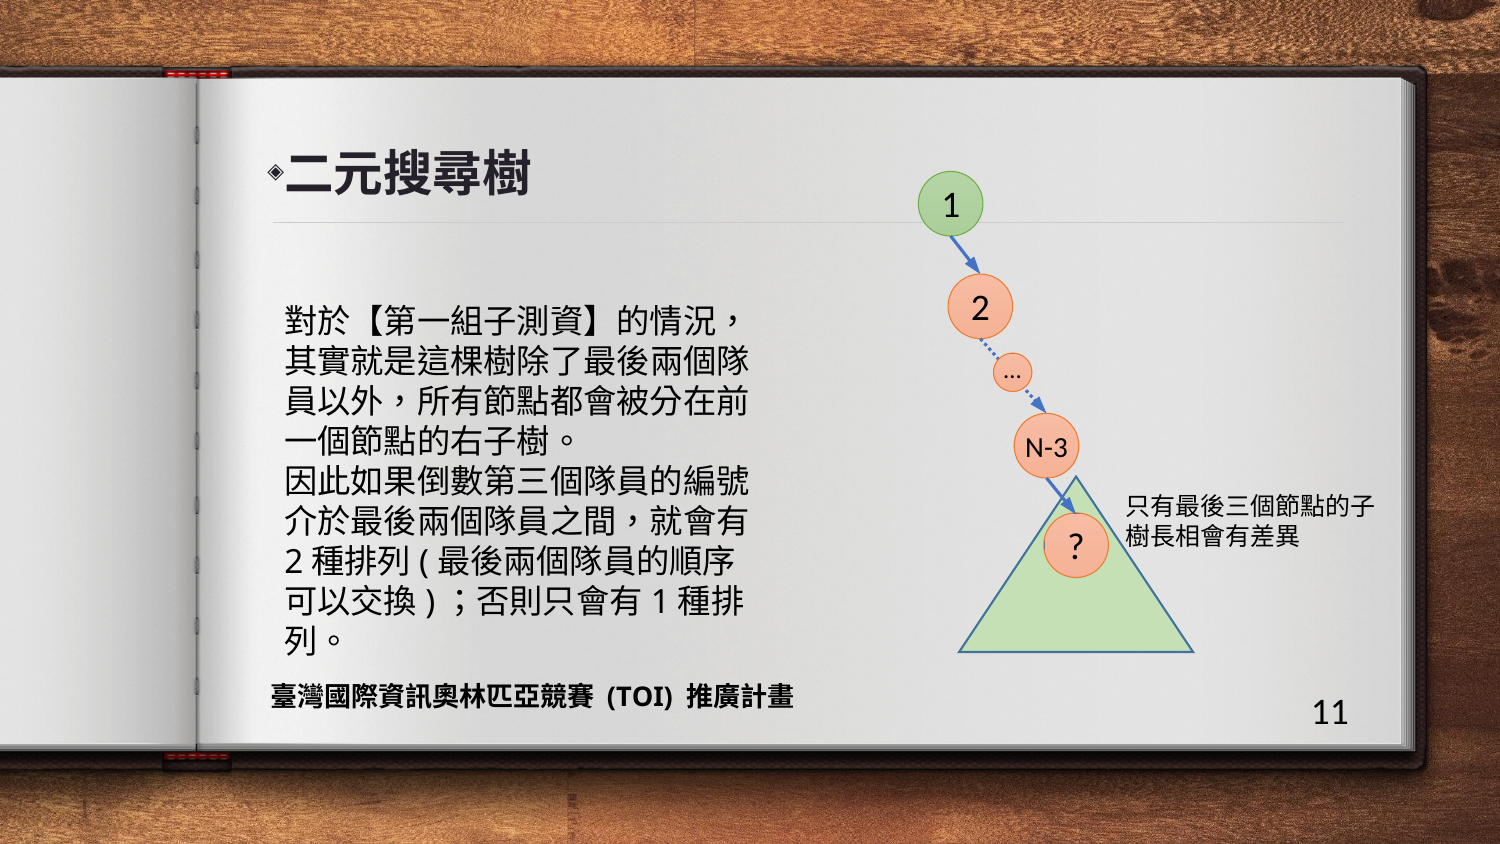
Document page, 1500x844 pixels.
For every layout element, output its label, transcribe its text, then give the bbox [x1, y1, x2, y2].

text_box [1051, 499, 1073, 514]
text_box [1063, 476, 1102, 514]
text_box [959, 533, 1194, 653]
text_box 對於【第一組子測資】的情況，其實就是這棵樹除了最後兩個隊員以外，所有節點都會被分在前一個節點的右子樹。 因此如果倒數第三個隊員的編號介於最後兩個隊員之間，就會有2種排列(最後兩個隊員的順序可以交換)；否則只會有1種排列。 [269, 293, 781, 632]
text_box 只有最後三個節點的子樹長相會有差異 [1110, 482, 1393, 559]
text_box 1 [918, 172, 983, 217]
text_box N-3 [1009, 420, 1084, 471]
text_box … [975, 345, 1050, 392]
list 二元搜尋樹 [252, 126, 1194, 216]
text_box [1295, 672, 1386, 737]
text_box 2 [943, 275, 1018, 337]
text_box [1026, 413, 1067, 420]
text_box [1026, 471, 1067, 478]
text_box [921, 217, 981, 237]
text_box ? [1038, 514, 1114, 576]
